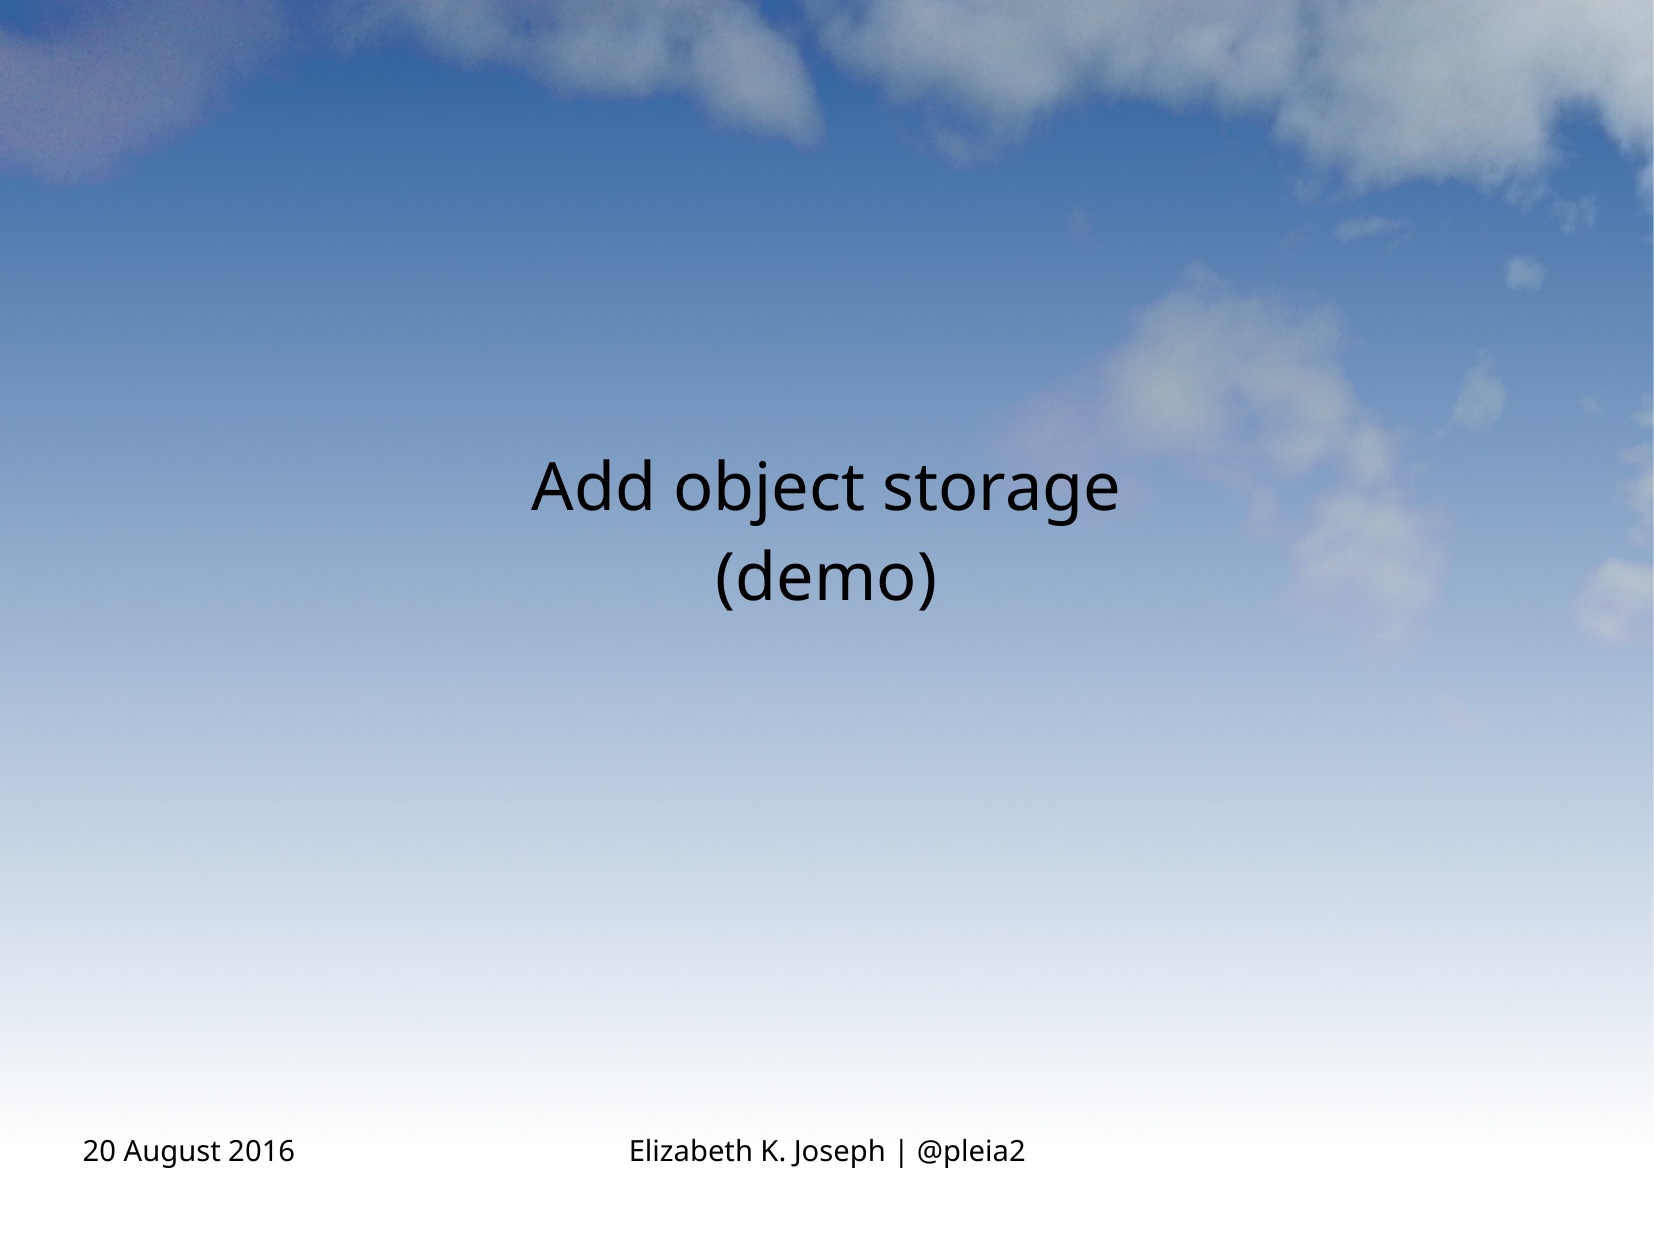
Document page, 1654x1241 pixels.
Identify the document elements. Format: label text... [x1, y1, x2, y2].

subtitle Add object storage (demo) [82, 49, 1571, 1010]
picture [0, 0, 1654, 1241]
